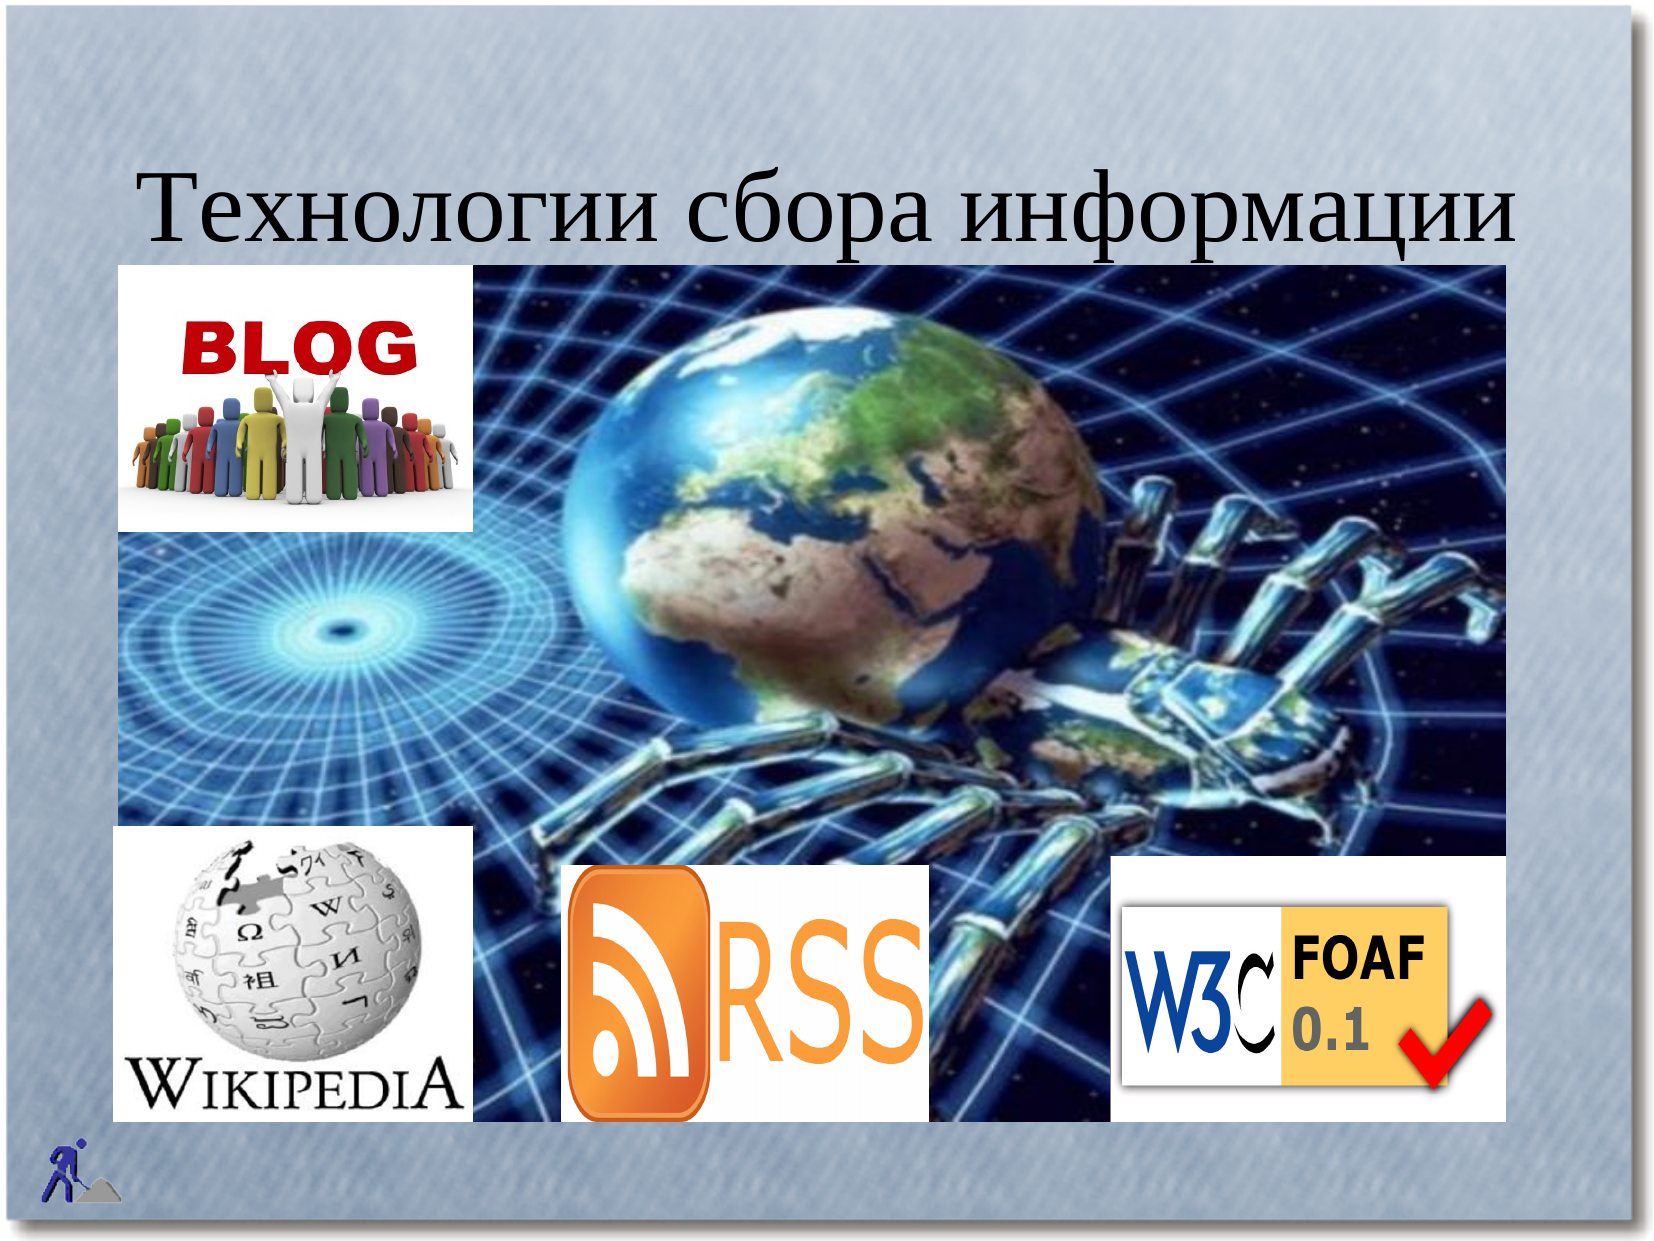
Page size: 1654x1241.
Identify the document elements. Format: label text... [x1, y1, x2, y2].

picture [0, 0, 1654, 1241]
title Технологии сбора информации [121, 102, 1534, 310]
